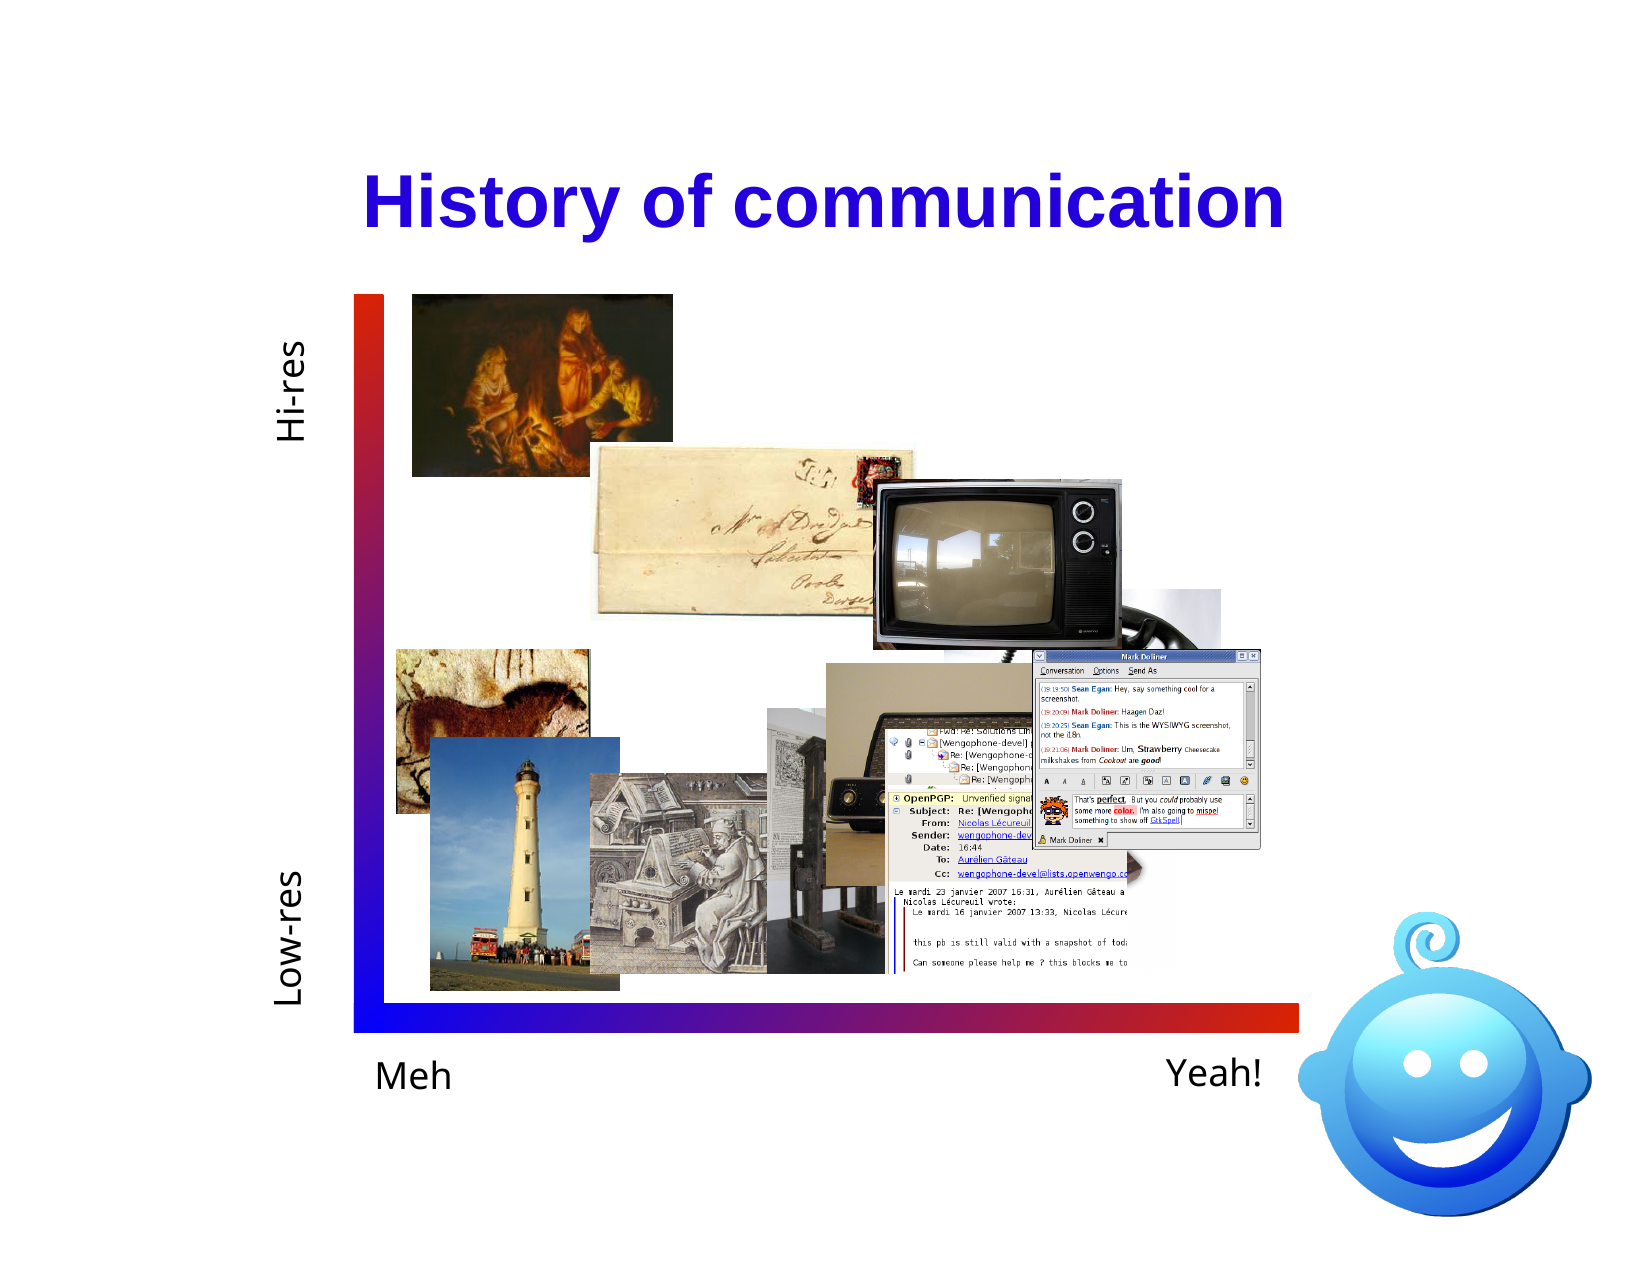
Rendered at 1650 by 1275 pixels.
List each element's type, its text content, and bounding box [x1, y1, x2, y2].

text_box Yeah! [1151, 1038, 1292, 1112]
title History of communication [135, 104, 1515, 299]
picture [396, 294, 1261, 991]
text_box Hi-res [256, 297, 330, 460]
text_box [353, 294, 1299, 1033]
text_box Low-res [253, 820, 327, 1024]
picture [1298, 911, 1592, 1217]
text_box Meh [359, 1042, 461, 1116]
